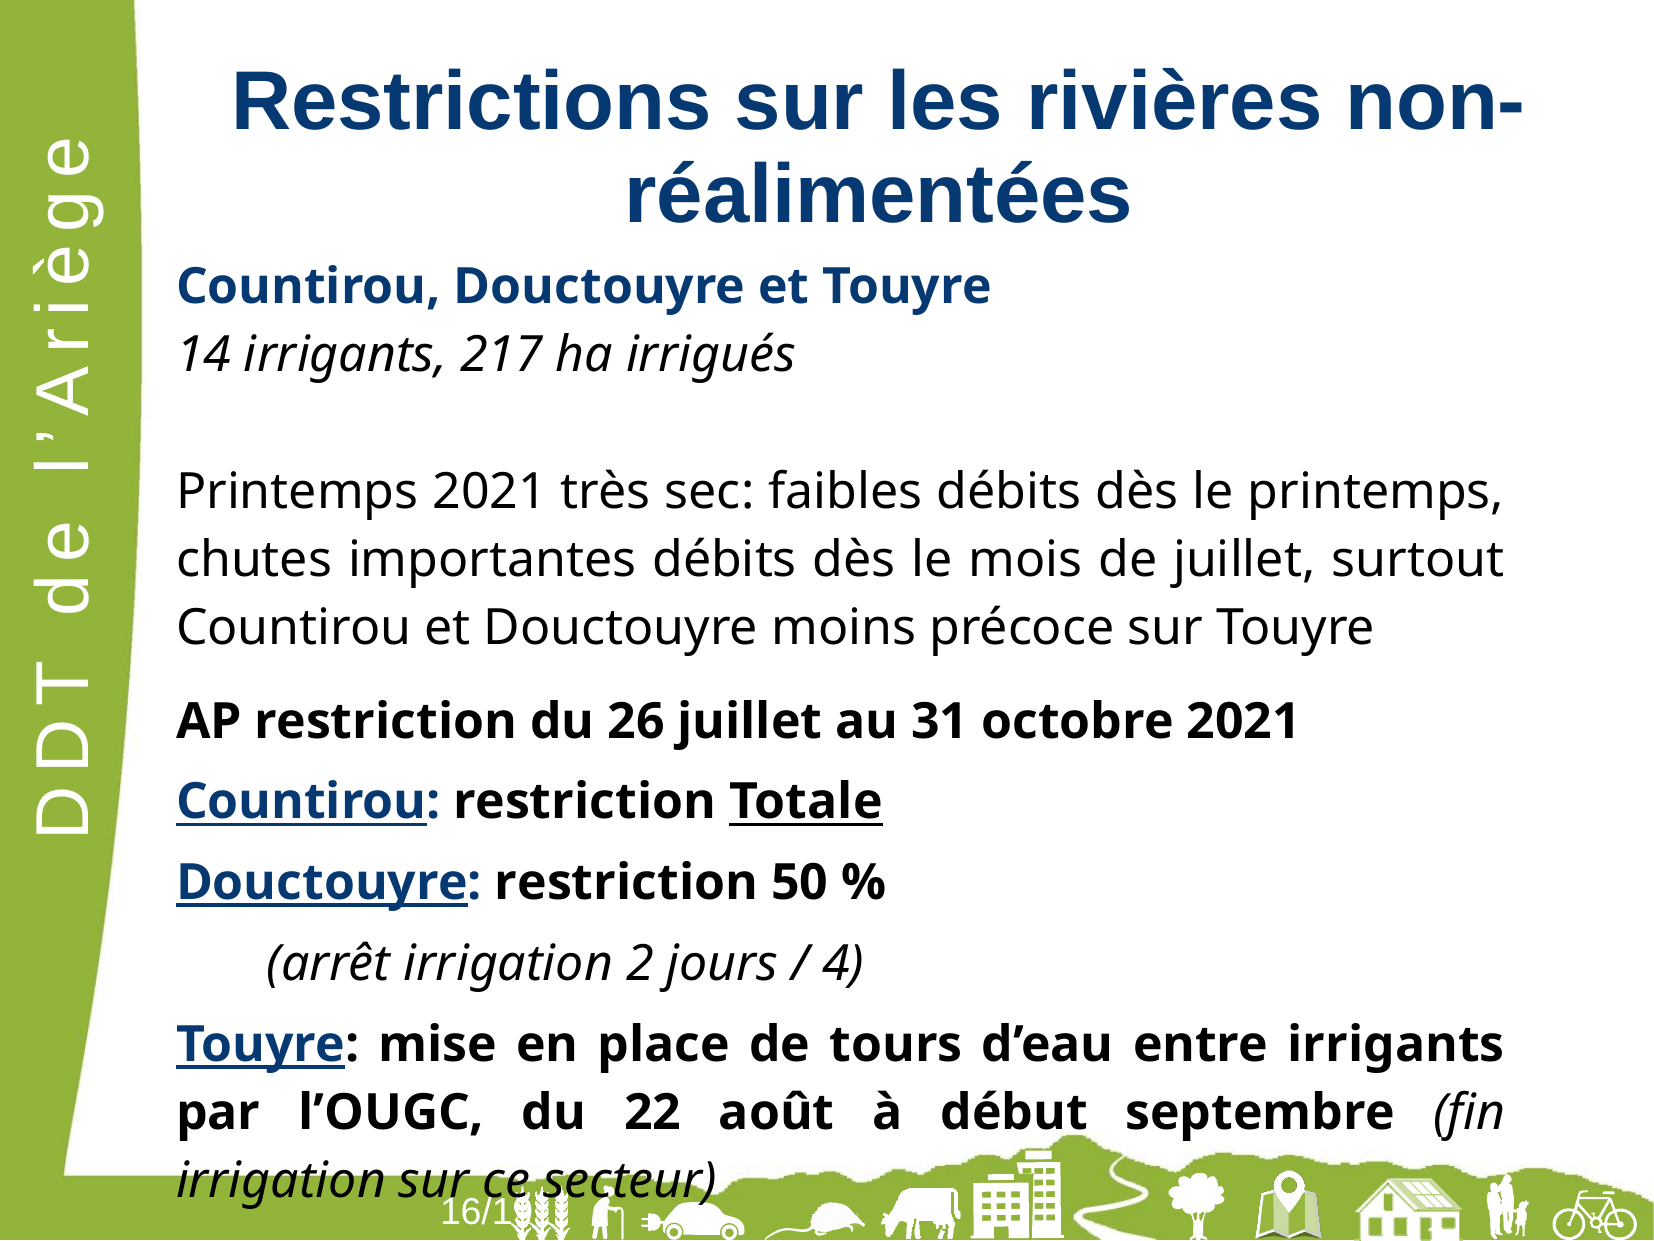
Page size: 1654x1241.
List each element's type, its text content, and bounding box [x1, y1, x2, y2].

picture [1579, 1200, 1607, 1217]
picture [1608, 1212, 1633, 1237]
picture [1602, 1203, 1612, 1222]
picture [0, 0, 1654, 1241]
picture [1608, 1214, 1617, 1223]
picture [1556, 1212, 1582, 1237]
picture [678, 1233, 725, 1240]
picture [726, 1229, 733, 1237]
list Countirou, Douctouyre et Touyre 14 irrigants, 217 ha irrigués Printemps 2021 très sec: faibles débits dès le printemps, chutes importantes débits dès le mois de juillet, surtout Countirou et Douctouyre moins précoce sur Touyre AP restriction du 26 juillet au 31 octobre 2021 Countirou: restriction Totale Douctouyre: restriction 50 % (arrêt irrigation 2 jours / 4) Touyre: mise en place de tours d’eau entre irrigants par l’OUGC, du 22 août à début septembre (fin irrigation sur ce secteur) [176, 249, 1506, 1095]
title Restrictions sur les rivières non-réalimentées [141, 44, 1617, 252]
picture [1575, 1207, 1612, 1240]
picture [670, 1229, 678, 1236]
